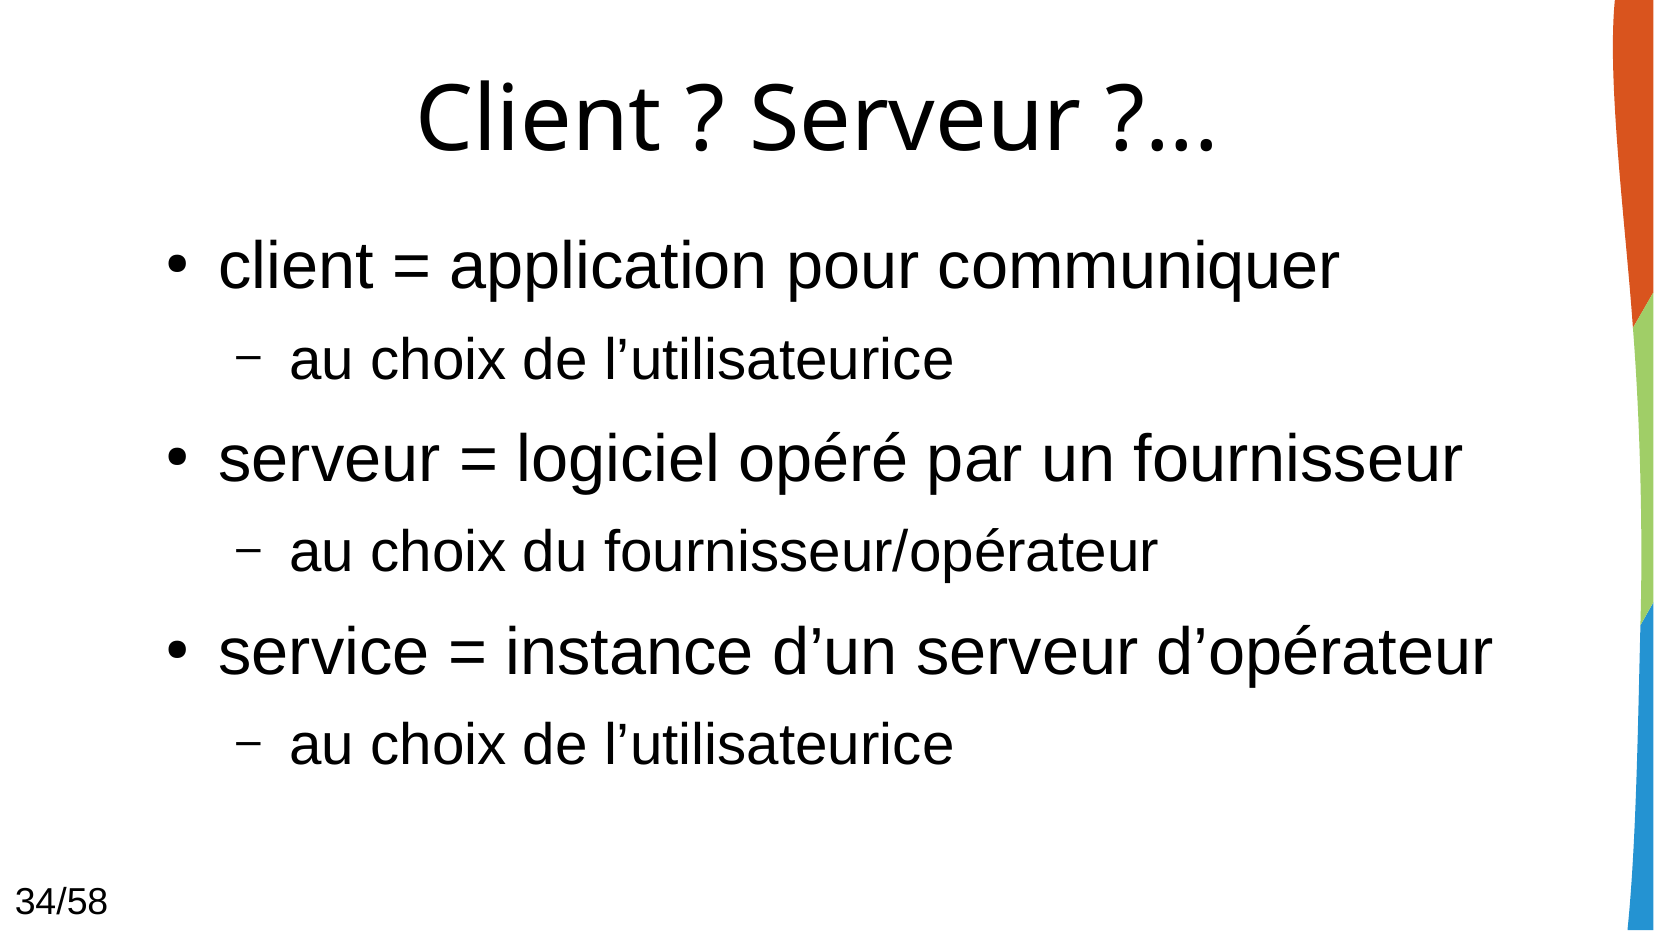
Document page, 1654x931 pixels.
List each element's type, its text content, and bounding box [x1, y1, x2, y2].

title Client ? Serveur ?... [104, 37, 1530, 193]
list client = application pour communiquer au choix de l’utilisateurice serveur = logiciel opéré par un fournisseur au choix du fournisseur/opérateur service = instance d’un serveur d’opérateur au choix de l’utilisateurice [147, 228, 1512, 857]
